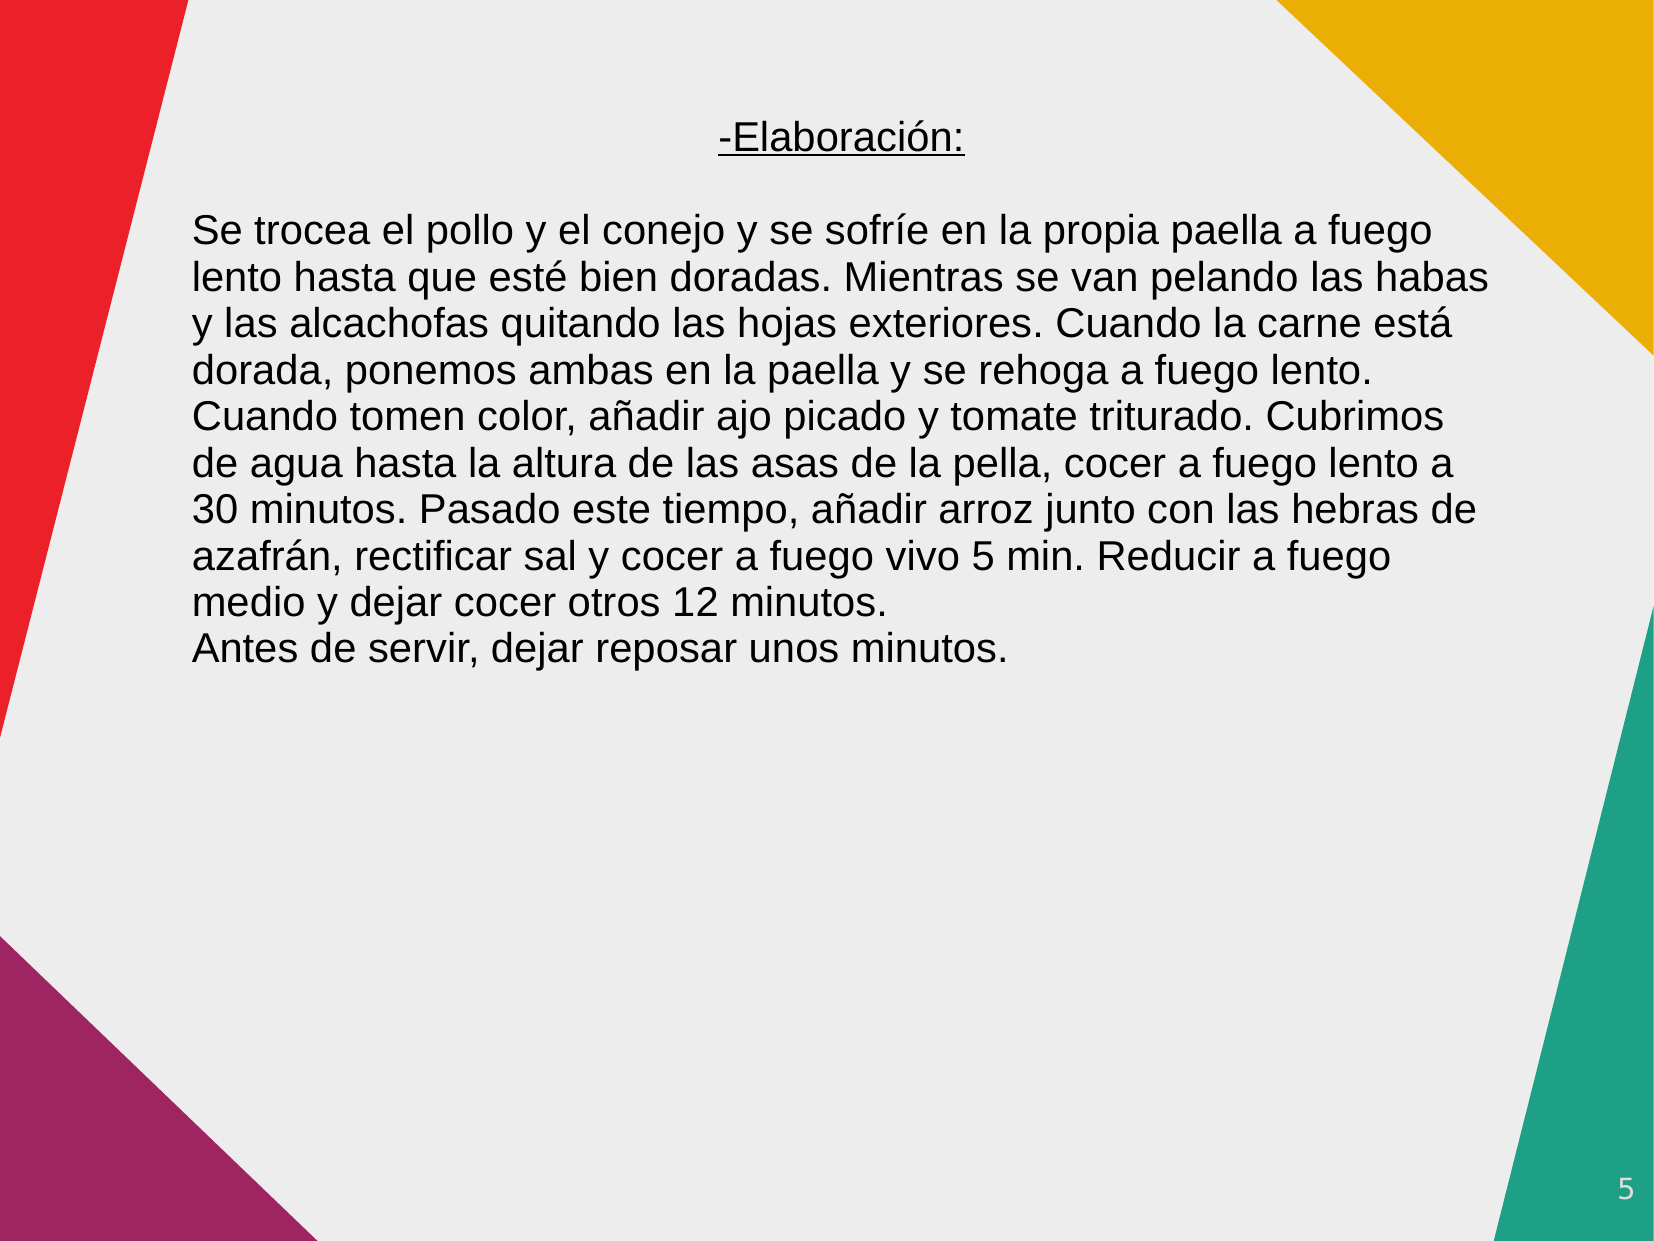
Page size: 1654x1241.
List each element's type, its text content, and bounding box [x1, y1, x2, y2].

text_box -Elaboración: Se trocea el pollo y el conejo y se sofríe en la propia paella a fuego lento hasta que esté bien doradas. Mientras se van pelando las habas y las alcachofas quitando las hojas exteriores. Cuando la carne está dorada, ponemos ambas en la paella y se rehoga a fuego lento. Cuando tomen color, añadir ajo picado y tomate triturado. Cubrimos de agua hasta la altura de las asas de la pella, cocer a fuego lento a 30 minutos. Pasado este tiempo, añadir arroz junto con las hebras de azafrán, rectificar sal y cocer a fuego vivo 5 min. Reducir a fuego medio y dejar cocer otros 12 minutos. Antes de servir, dejar reposar unos minutos. [177, 106, 1506, 680]
